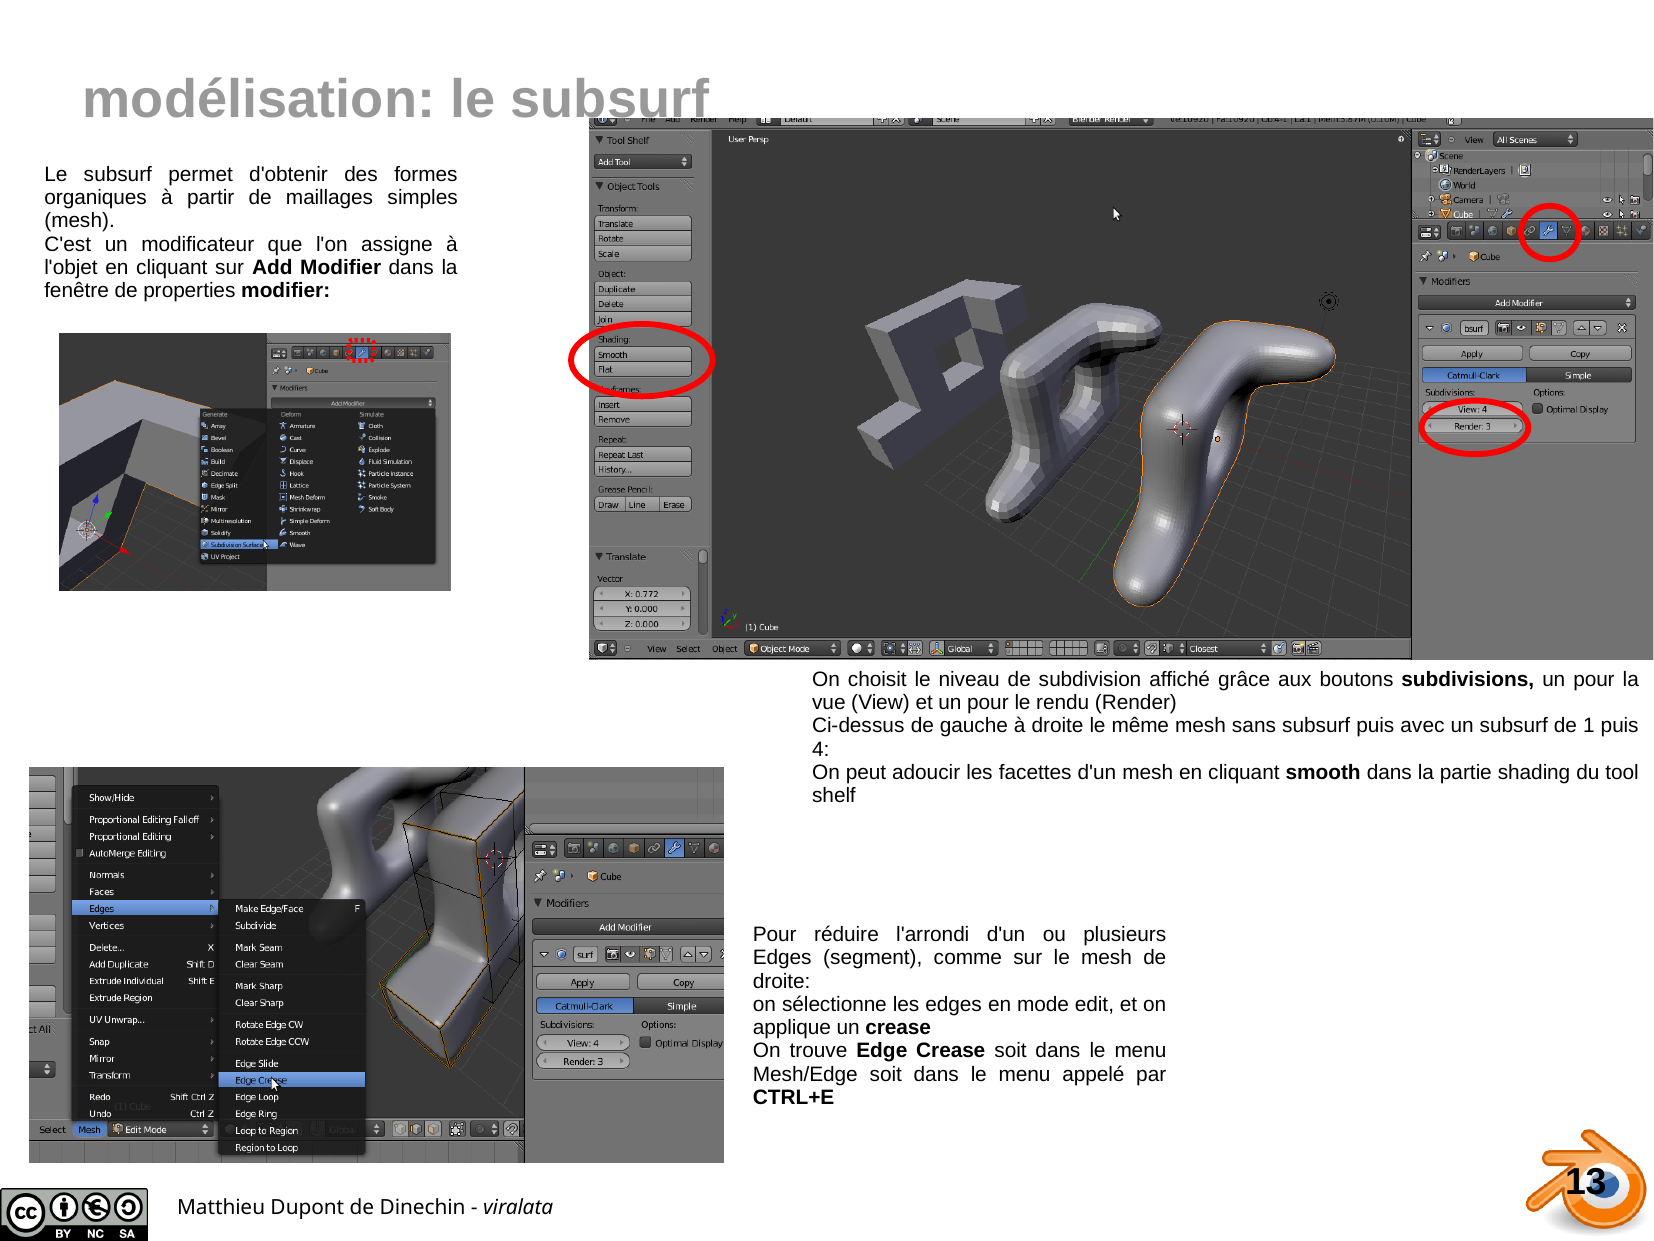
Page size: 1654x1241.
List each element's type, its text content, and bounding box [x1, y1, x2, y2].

title modélisation: le subsurf [82, 49, 1565, 148]
picture [0, 1188, 148, 1241]
picture [59, 333, 451, 591]
text_box Le subsurf permet d'obtenir des formes organiques à partir de maillages simples (mesh). C'est un modificateur que l'on assigne à l'objet en cliquant sur Add Modifier dans la fenêtre de properties modifier: [29, 155, 473, 355]
picture [29, 767, 724, 1163]
text_box Pour réduire l'arrondi d'un ou plusieurs Edges (segment), comme sur le mesh de droite: on sélectionne les edges en mode edit, et on applique un crease On trouve Edge Crease soit dans le menu Mesh/Edge soit dans le menu appelé par CTRL+E [738, 915, 1182, 1182]
text_box On choisit le niveau de subdivision affiché grâce aux boutons subdivisions, un pour la vue (View) et un pour le rendu (Render) Ci-dessus de gauche à droite le même mesh sans subsurf puis avec un subsurf de 1 puis 4: On peut adoucir les facettes d'un mesh en cliquant smooth dans la partie shading du tool shelf [797, 660, 1654, 833]
picture [1520, 1117, 1648, 1241]
picture [589, 118, 1654, 661]
picture [589, 327, 709, 393]
